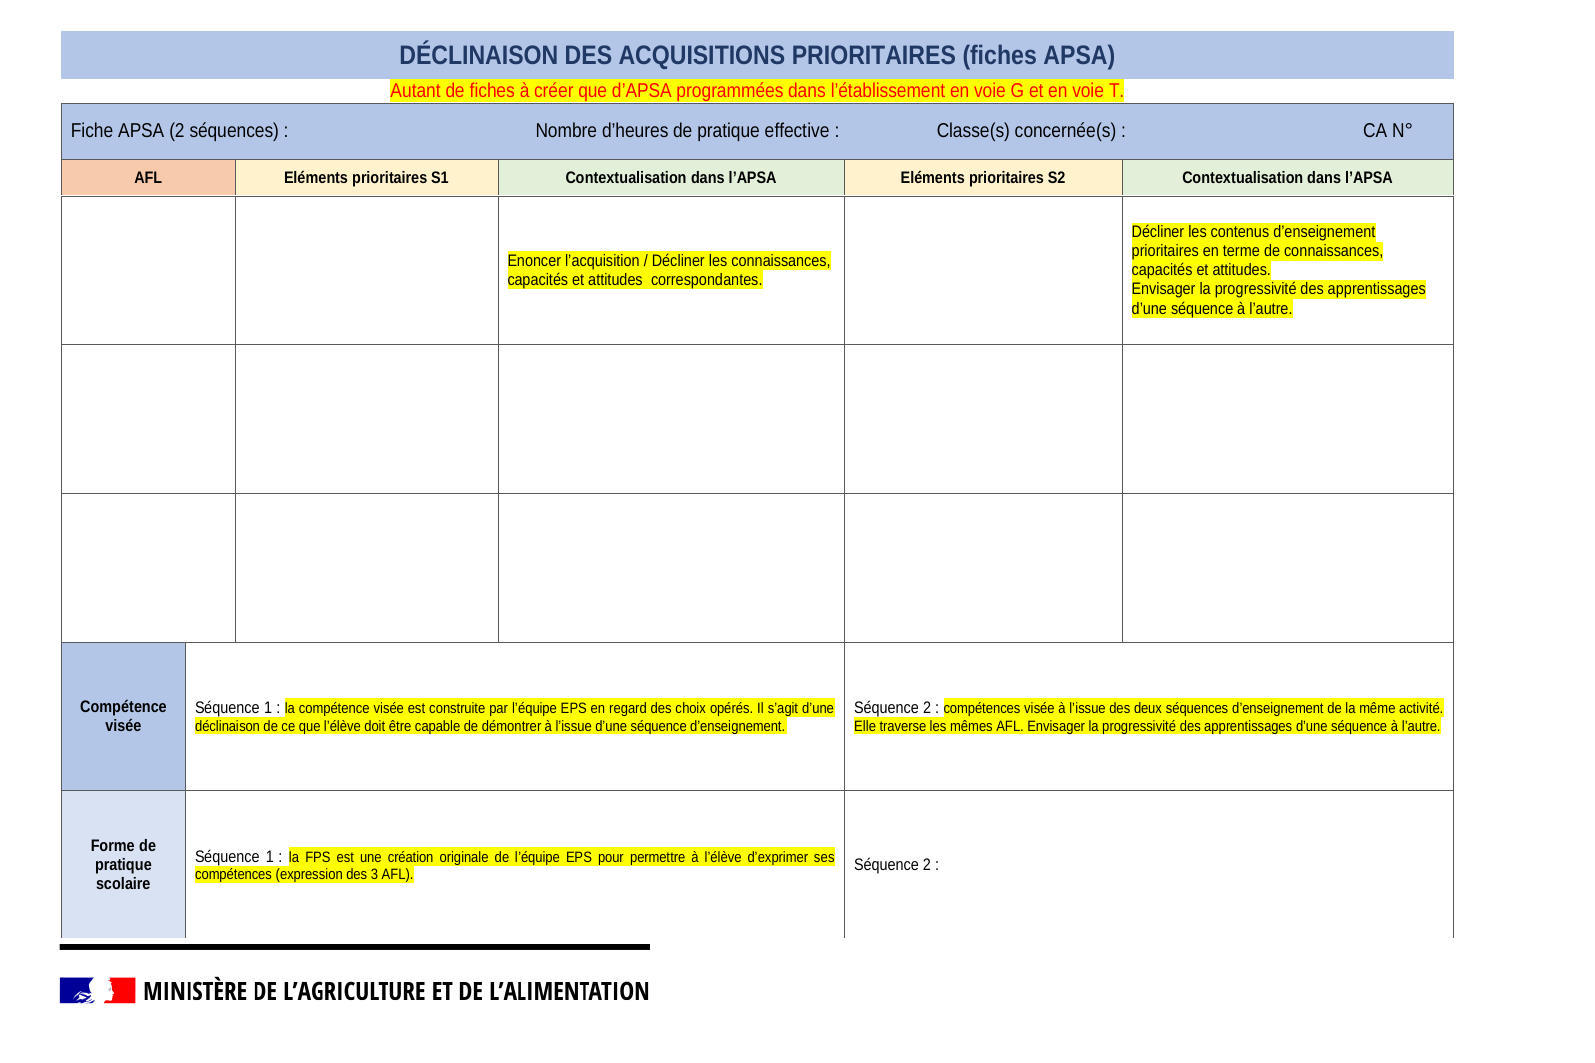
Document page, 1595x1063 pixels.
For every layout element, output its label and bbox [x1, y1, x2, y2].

picture [59, 944, 650, 1004]
picture [53, 31, 1464, 938]
